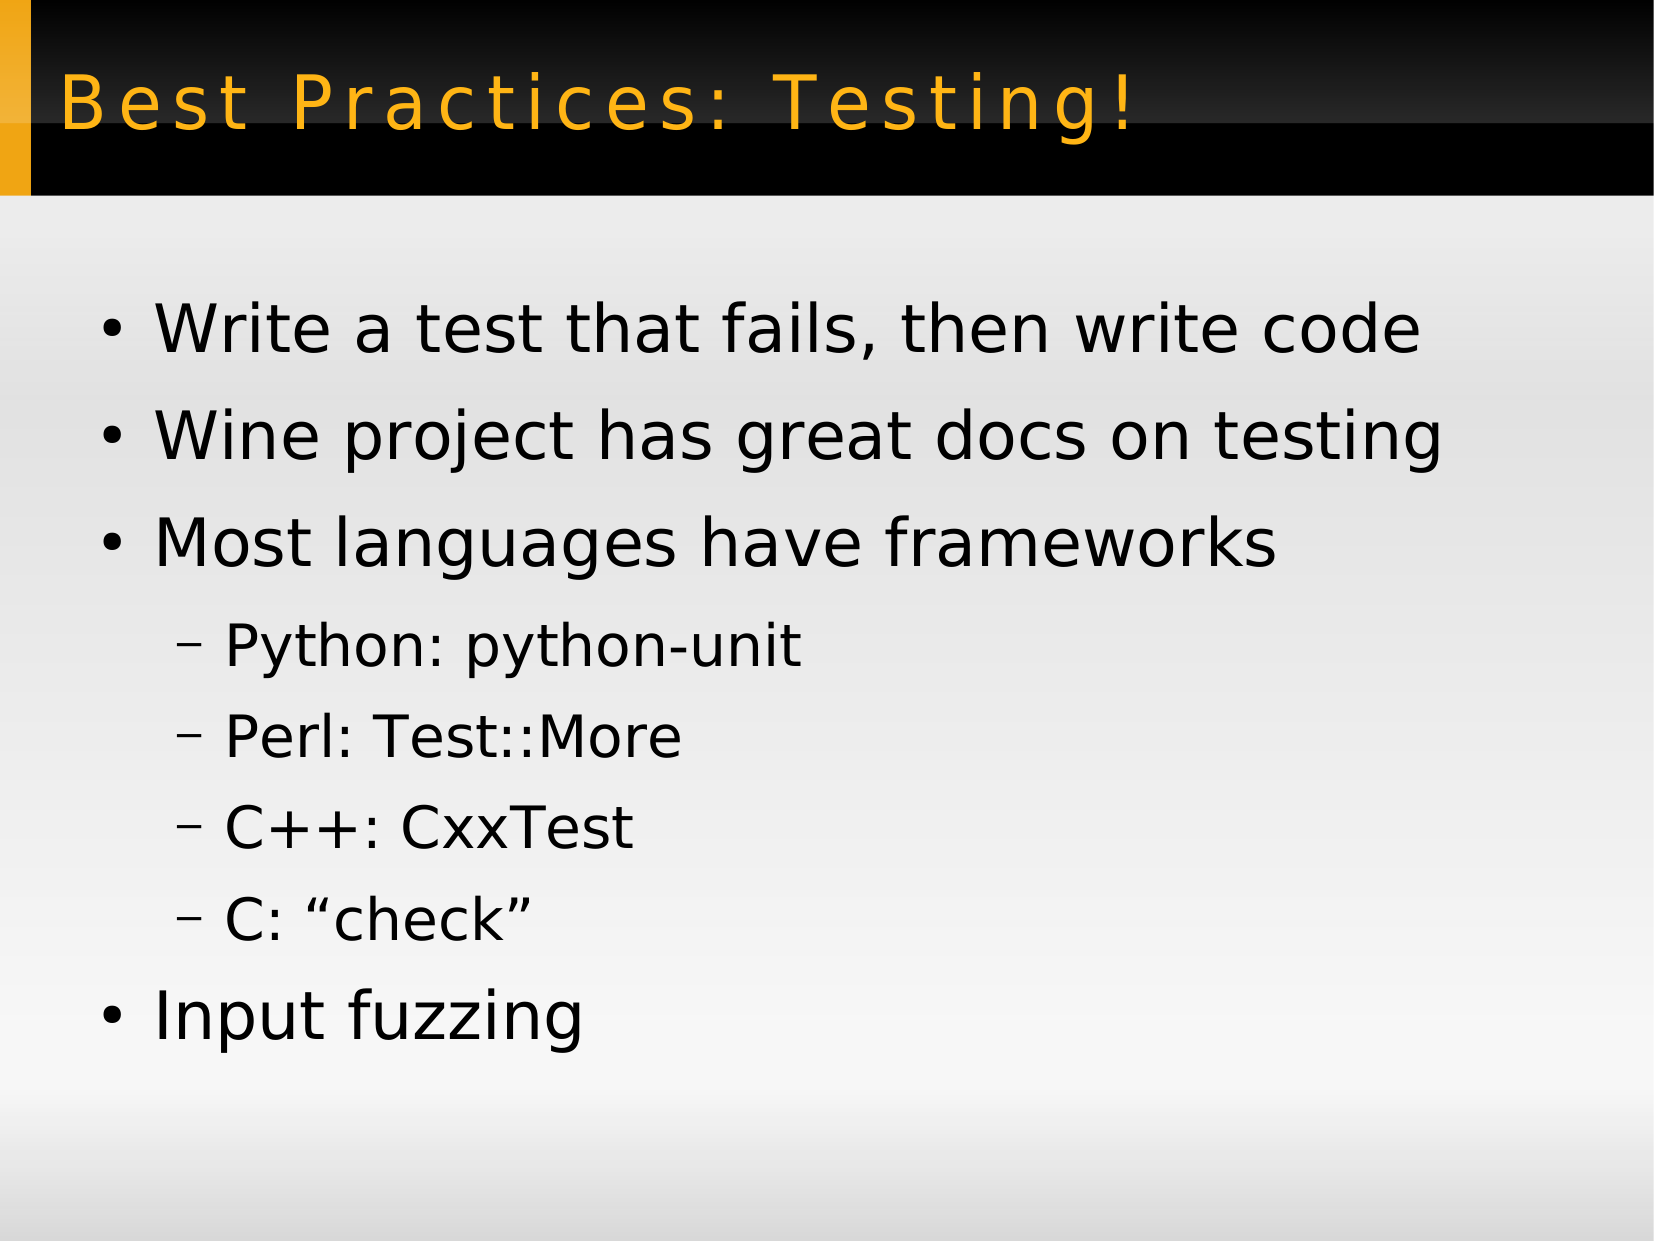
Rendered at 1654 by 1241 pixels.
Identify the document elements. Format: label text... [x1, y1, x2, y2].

title Best Practices: Testing! [59, 29, 1270, 178]
picture [0, 0, 1654, 1241]
list Write a test that fails, then write code Wine project has great docs on testing Most languages have frameworks Python: python-unit Perl: Test::More C++: CxxTest C: “check” Input fuzzing [82, 290, 1571, 1109]
